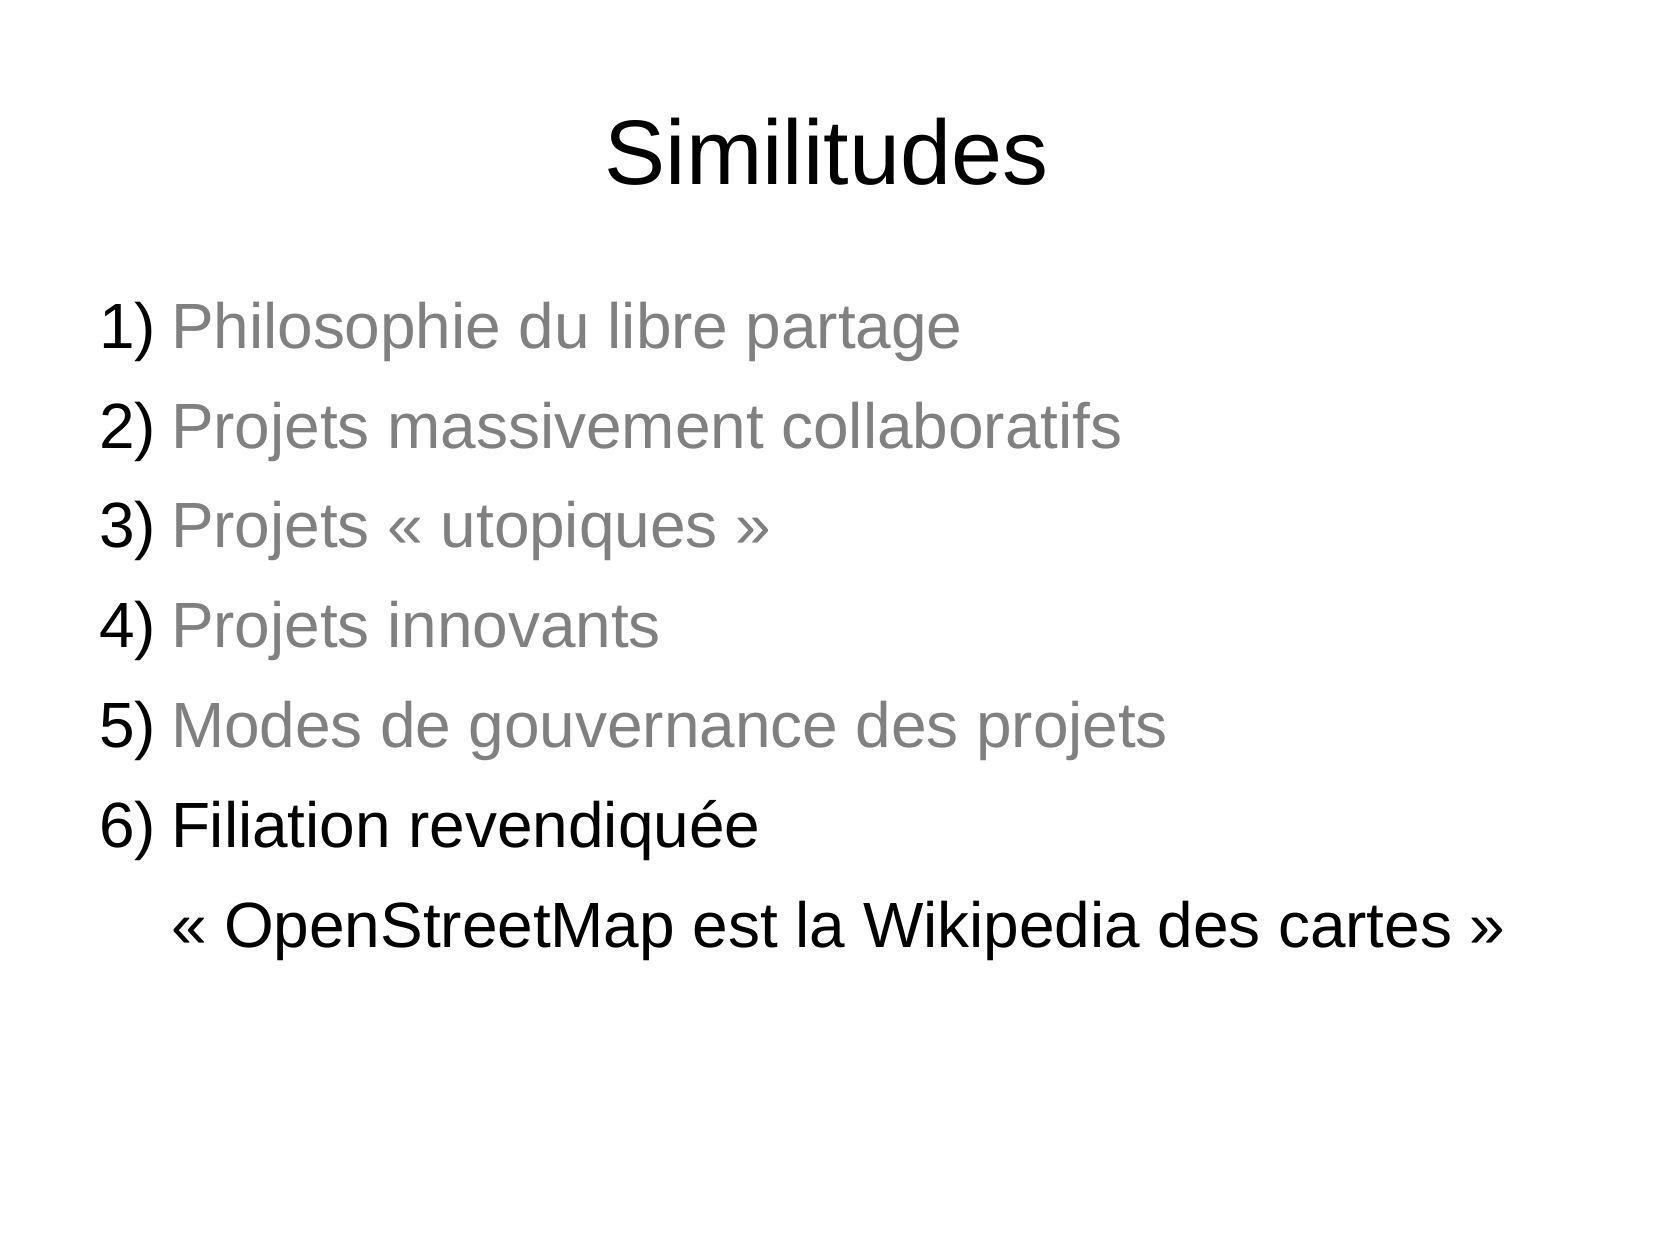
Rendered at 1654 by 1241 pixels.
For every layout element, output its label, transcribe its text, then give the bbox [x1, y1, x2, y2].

title Similitudes [82, 49, 1571, 257]
list Philosophie du libre partage Projets massivement collaboratifs Projets « utopiques » Projets innovants Modes de gouvernance des projets Filiation revendiquée « OpenStreetMap est la Wikipedia des cartes » [82, 290, 1538, 1010]
